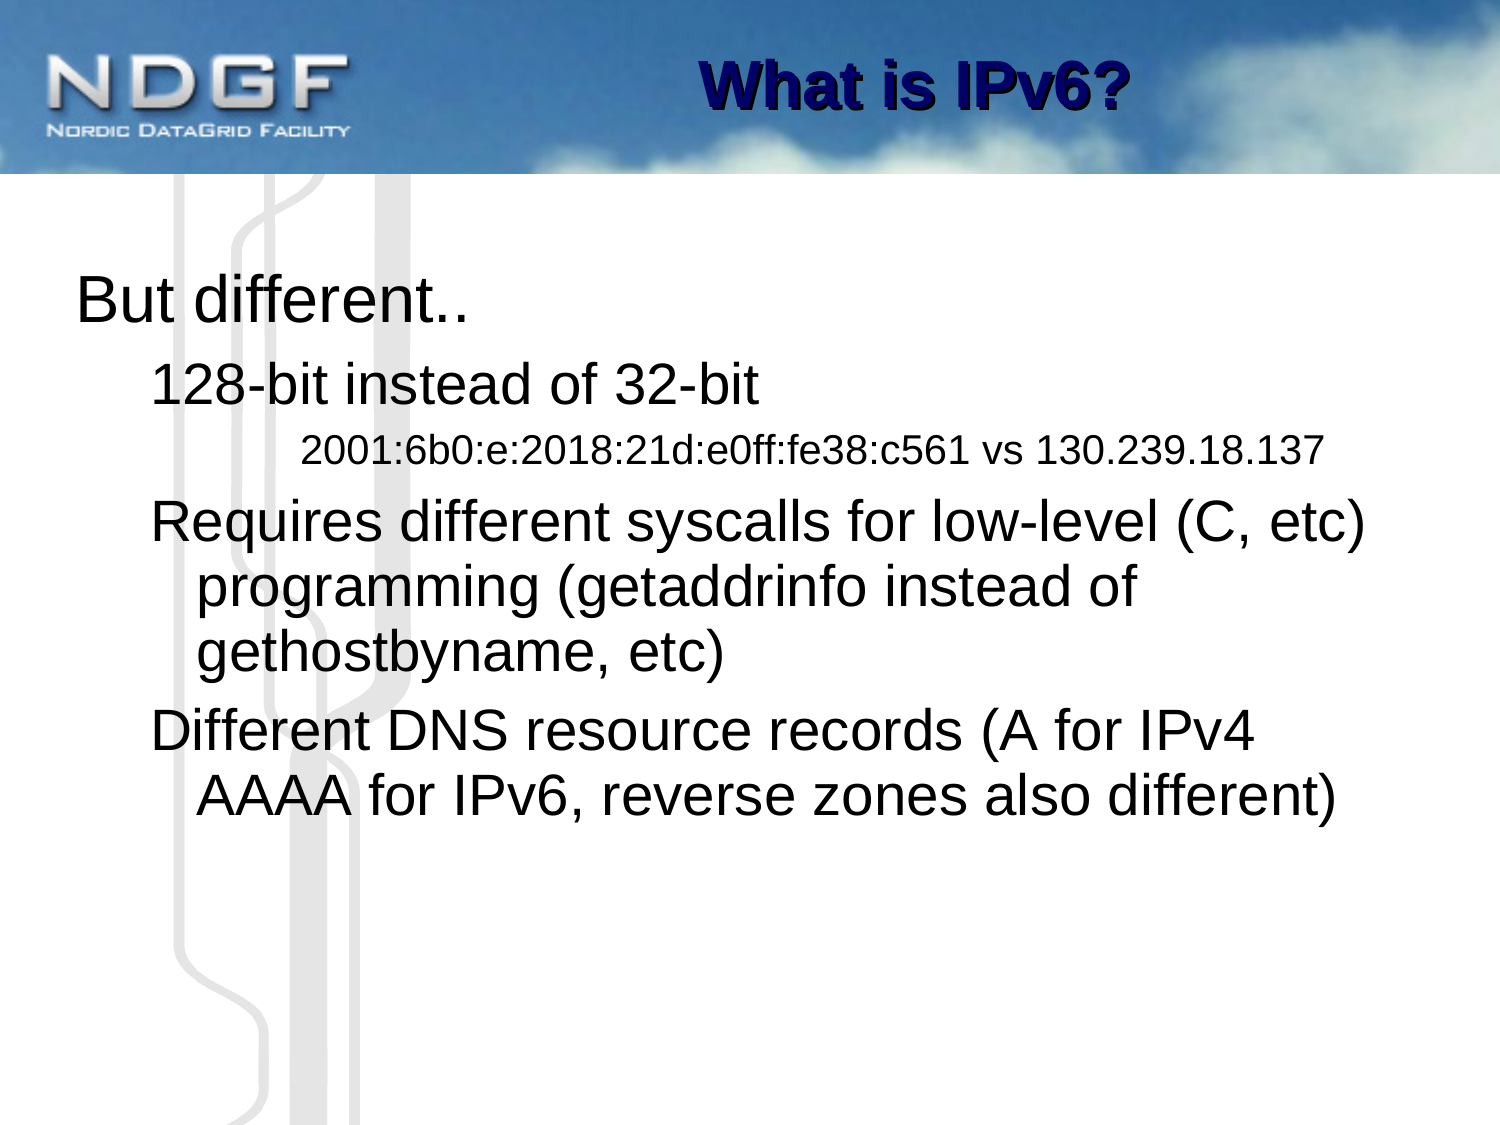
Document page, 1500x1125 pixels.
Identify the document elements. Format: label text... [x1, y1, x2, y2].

title What is IPv6? [372, 26, 1459, 142]
picture [0, 0, 1500, 1125]
list But different.. 128-bit instead of 32-bit 2001:6b0:e:2018:21d:e0ff:fe38:c561 vs 130.239.18.137 Requires different syscalls for low-level (C, etc) programming (getaddrinfo instead of gethostbyname, etc) Different DNS resource records (A for IPv4 AAAA for IPv6, reverse zones also different) [75, 262, 1426, 991]
